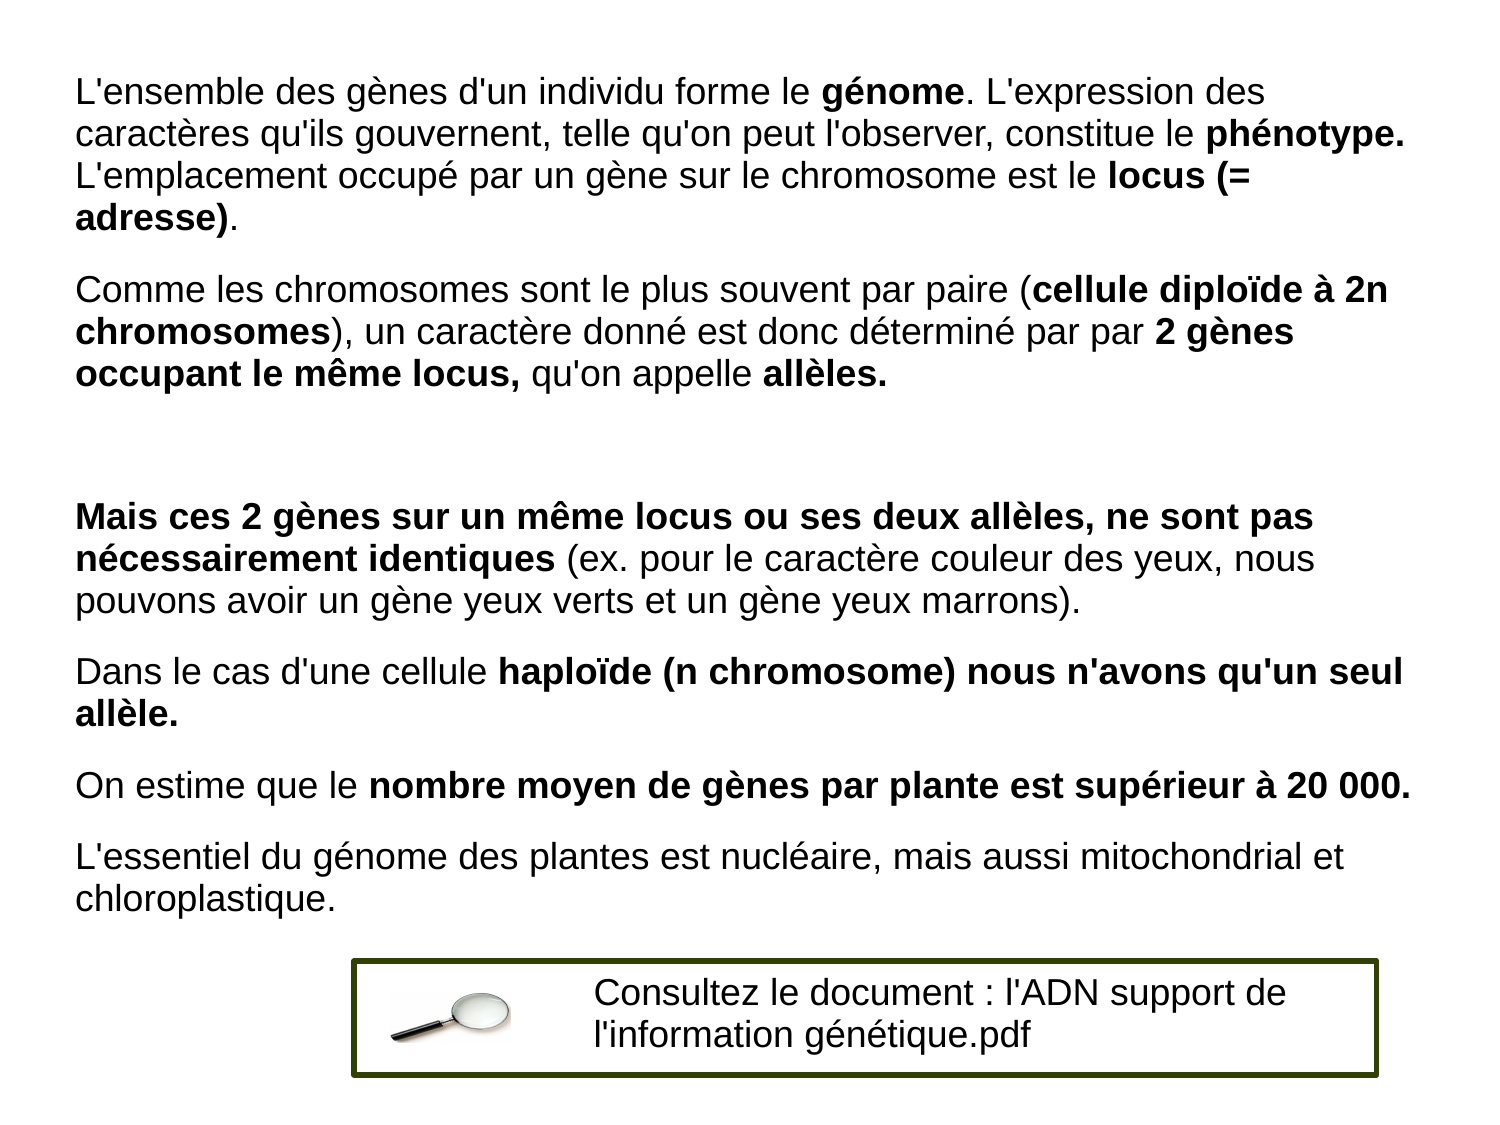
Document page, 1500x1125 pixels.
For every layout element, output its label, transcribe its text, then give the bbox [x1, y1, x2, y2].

picture [389, 992, 511, 1043]
list L'ensemble des gènes d'un individu forme le génome. L'expression des caractères qu'ils gouvernent, telle qu'on peut l'observer, constitue le phénotype. L'emplacement occupé par un gène sur le chromosome est le locus (= adresse). Comme les chromosomes sont le plus souvent par paire (cellule diploïde à 2n chromosomes), un caractère donné est donc déterminé par par 2 gènes occupant le même locus, qu'on appelle allèles. Mais ces 2 gènes sur un même locus ou ses deux allèles, ne sont pas nécessairement identiques (ex. pour le caractère couleur des yeux, nous pouvons avoir un gène yeux verts et un gène yeux marrons). Dans le cas d'une cellule haploïde (n chromosome) nous n'avons qu'un seul allèle. On estime que le nombre moyen de gènes par plante est supérieur à 20 000. L'essentiel du génome des plantes est nucléaire, mais aussi mitochondrial et chloroplastique. [75, 70, 1425, 1087]
text_box Consultez le document : l'ADN support de l'information génétique.pdf [578, 964, 1394, 1063]
